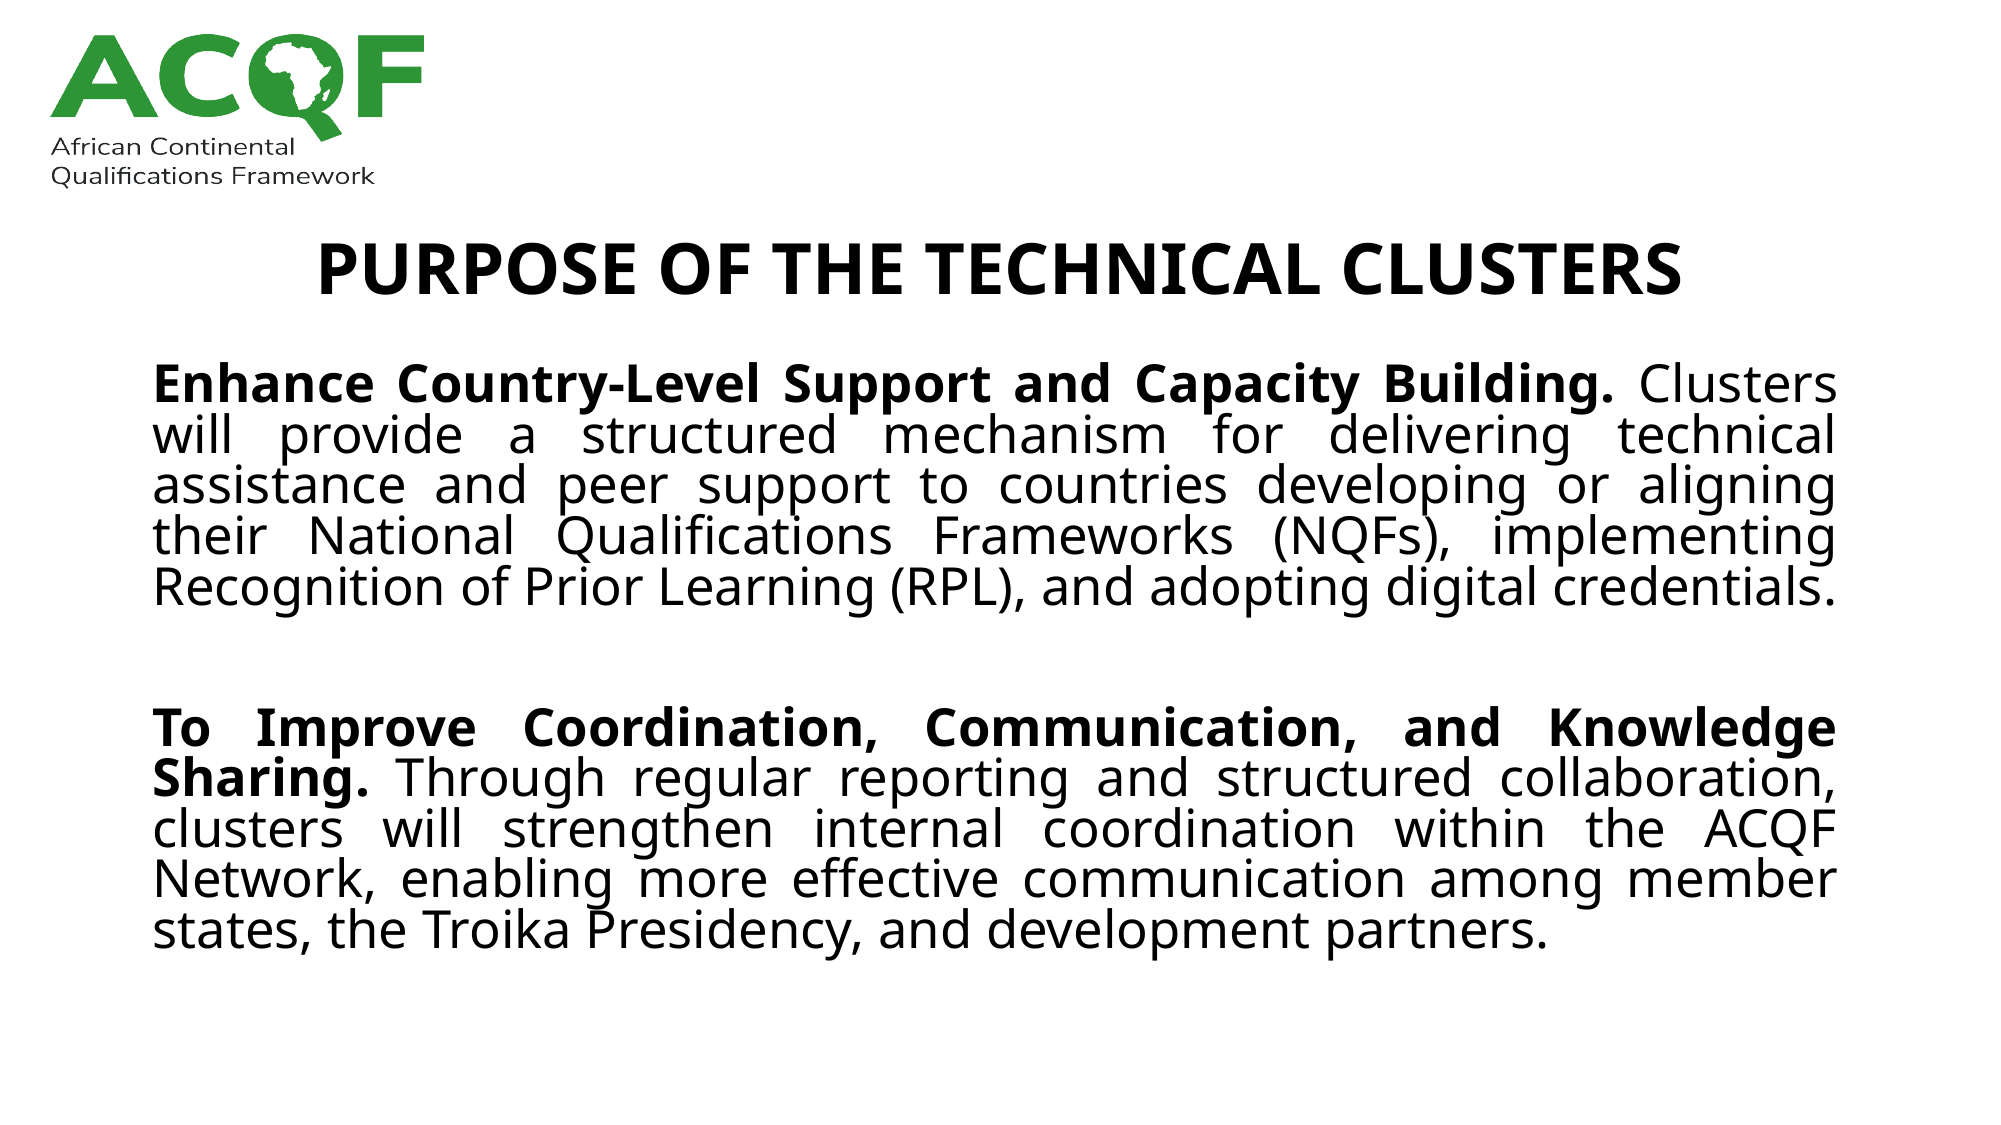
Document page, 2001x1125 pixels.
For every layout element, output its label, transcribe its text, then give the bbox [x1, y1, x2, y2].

picture [50, 34, 424, 189]
list Enhance Country-Level Support and Capacity Building. Clusters will provide a structured mechanism for delivering technical assistance and peer support to countries developing or aligning their National Qualifications Frameworks (NQFs), implementing Recognition of Prior Learning (RPL), and adopting digital credentials. To Improve Coordination, Communication, and Knowledge Sharing. Through regular reporting and structured collaboration, clusters will strengthen internal coordination within the ACQF Network, enabling more effective communication among member states, the Troika Presidency, and development partners. [137, 355, 1863, 1014]
title PURPOSE OF THE TECHNICAL CLUSTERS [137, 225, 1863, 318]
